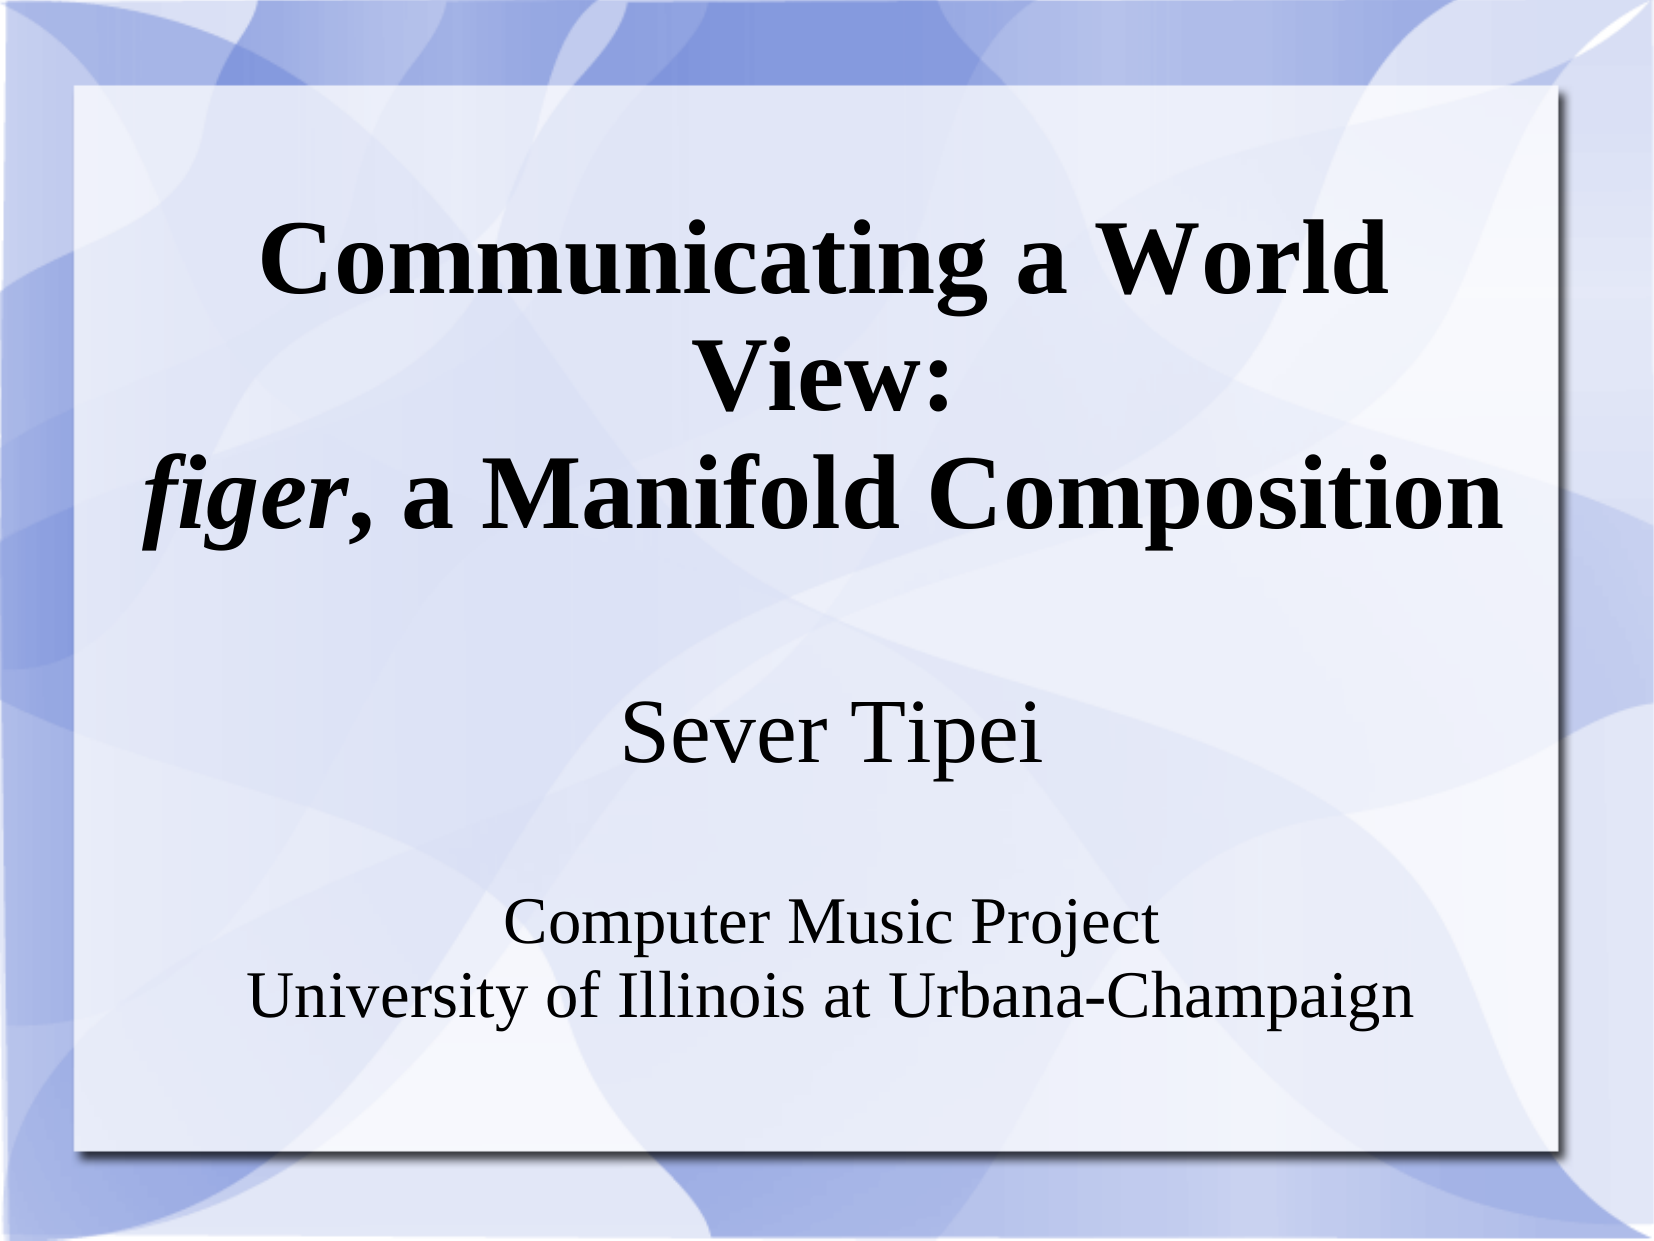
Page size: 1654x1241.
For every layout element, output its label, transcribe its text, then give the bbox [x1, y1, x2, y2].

title Communicating a World View: figer, a Manifold Composition [112, 0, 1536, 493]
subtitle Sever Tipei Computer Music Project University of Illinois at Urbana-Champaign [150, 375, 1515, 1060]
picture [0, 0, 1654, 1241]
